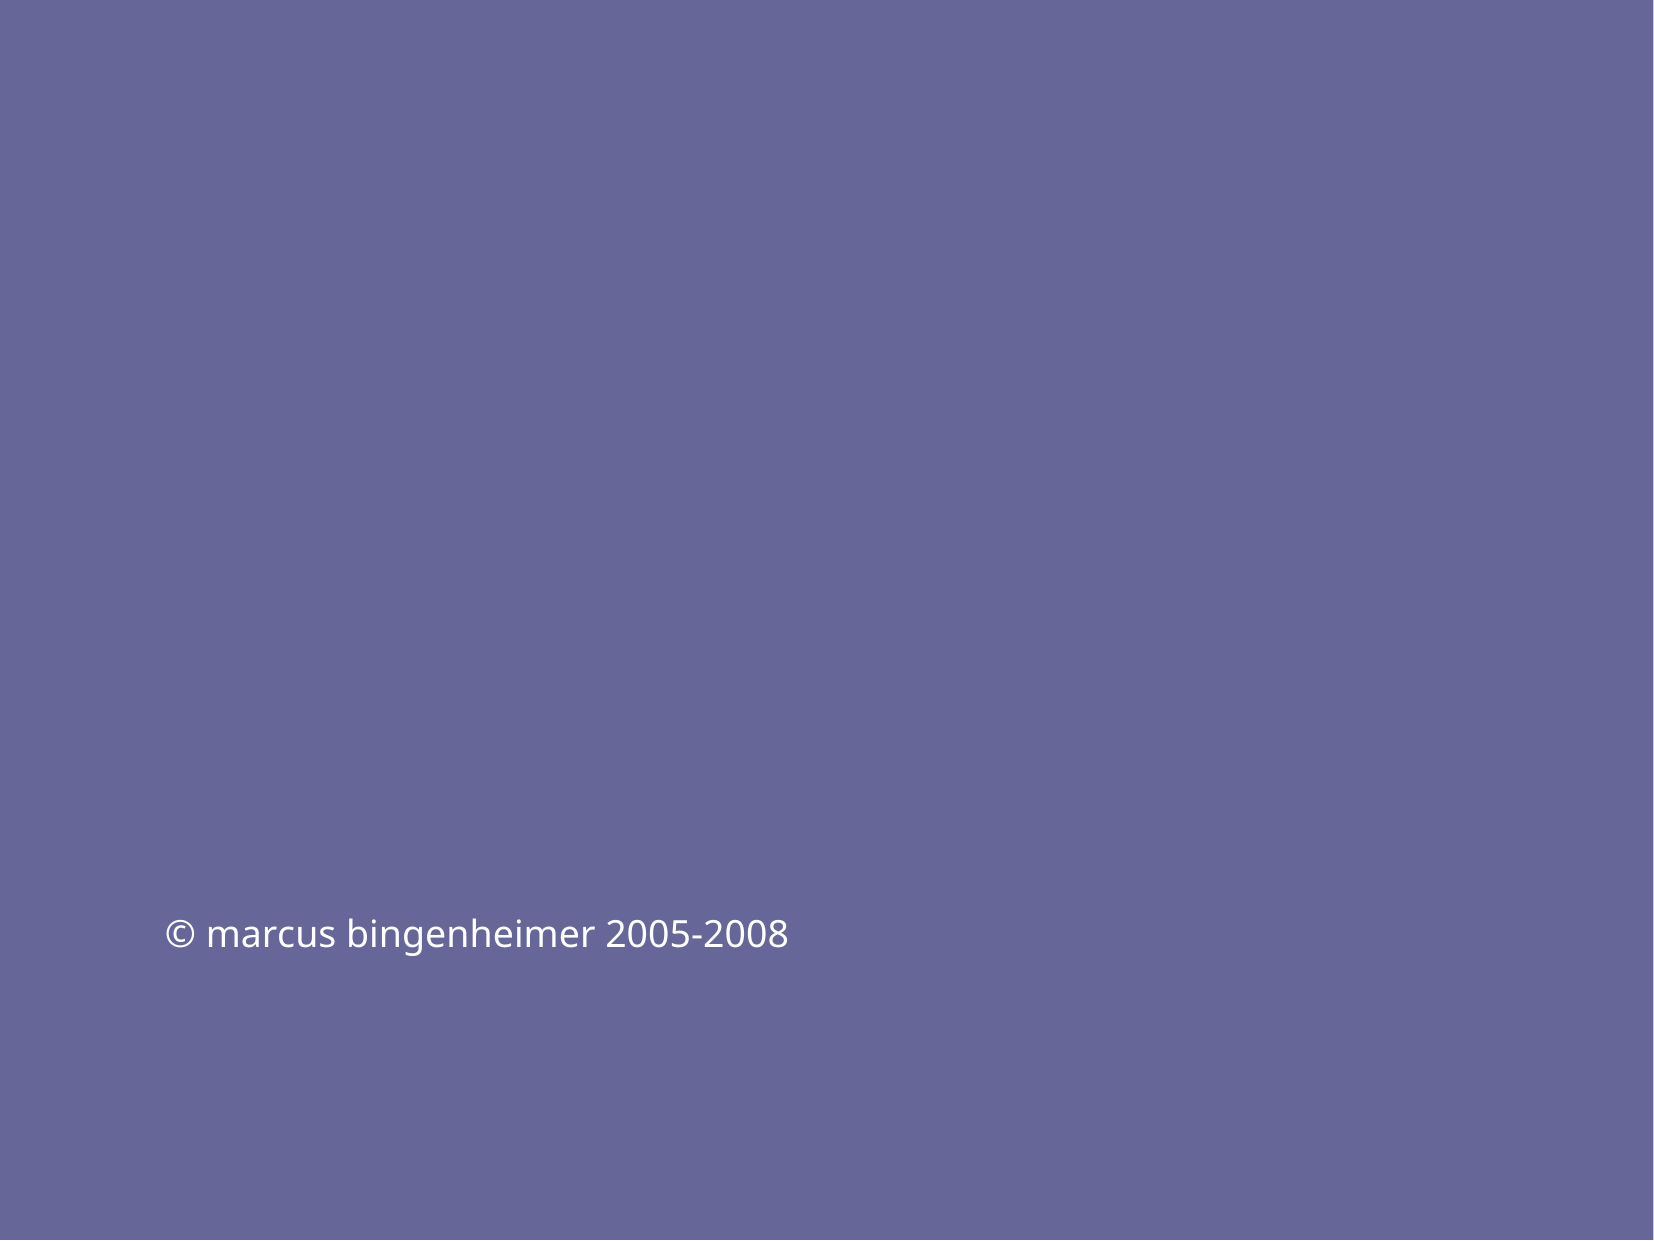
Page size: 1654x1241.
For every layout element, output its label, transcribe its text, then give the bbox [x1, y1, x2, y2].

text_box © marcus bingenheimer 2005-2008 [150, 900, 1501, 966]
